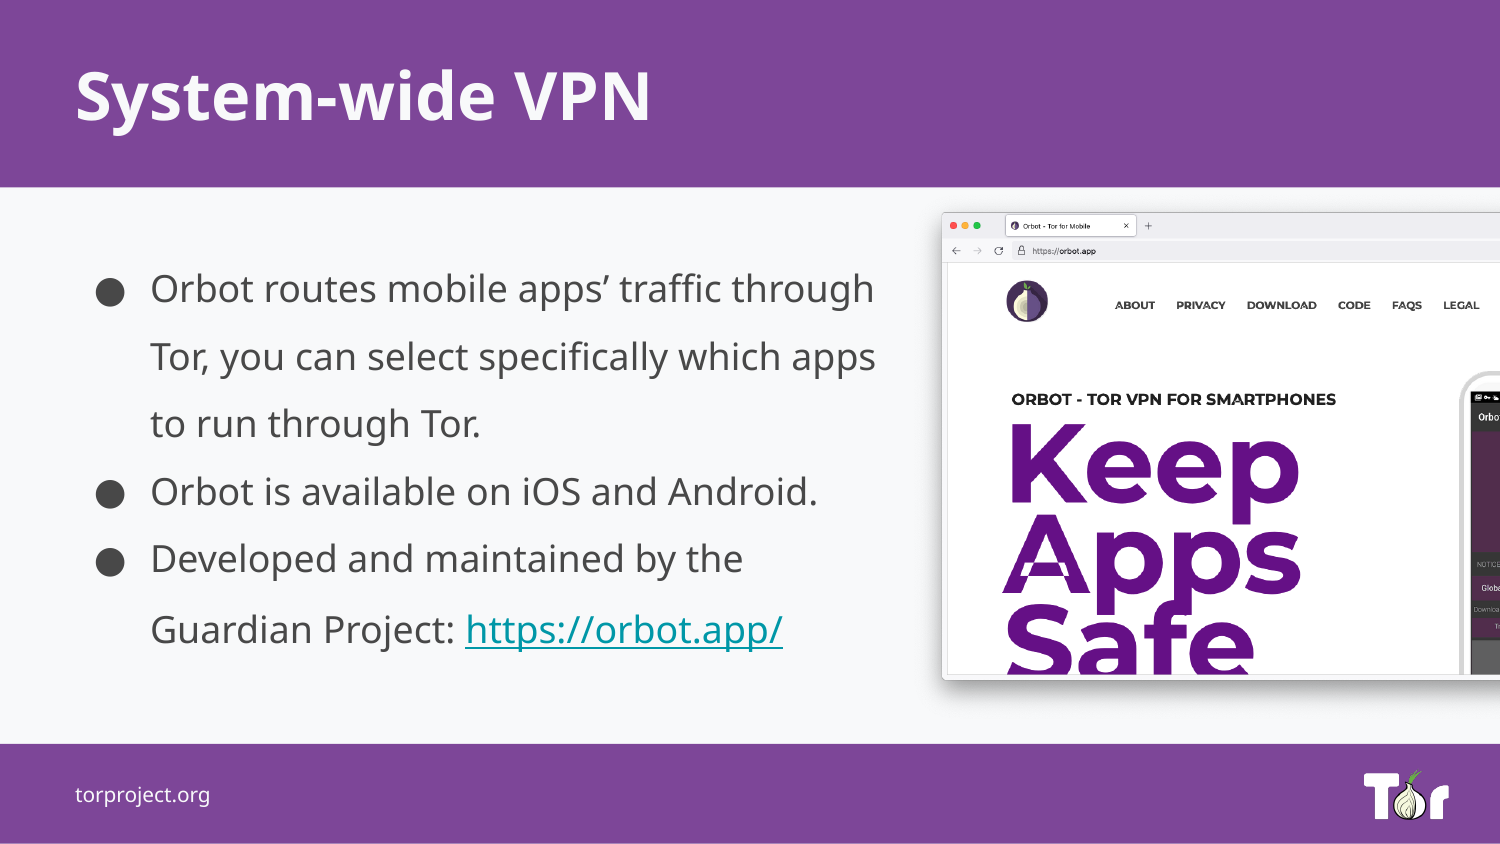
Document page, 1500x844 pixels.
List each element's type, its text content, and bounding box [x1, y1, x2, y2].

title System-wide VPN [75, 46, 1436, 141]
list Orbot routes mobile apps’ traffic through Tor, you can select specifically which apps to run through Tor. Orbot is available on iOS and Android. Developed and maintained by the Guardian Project: https://orbot.app/ [75, 187, 894, 713]
picture [909, 190, 1500, 723]
picture [1364, 768, 1449, 820]
